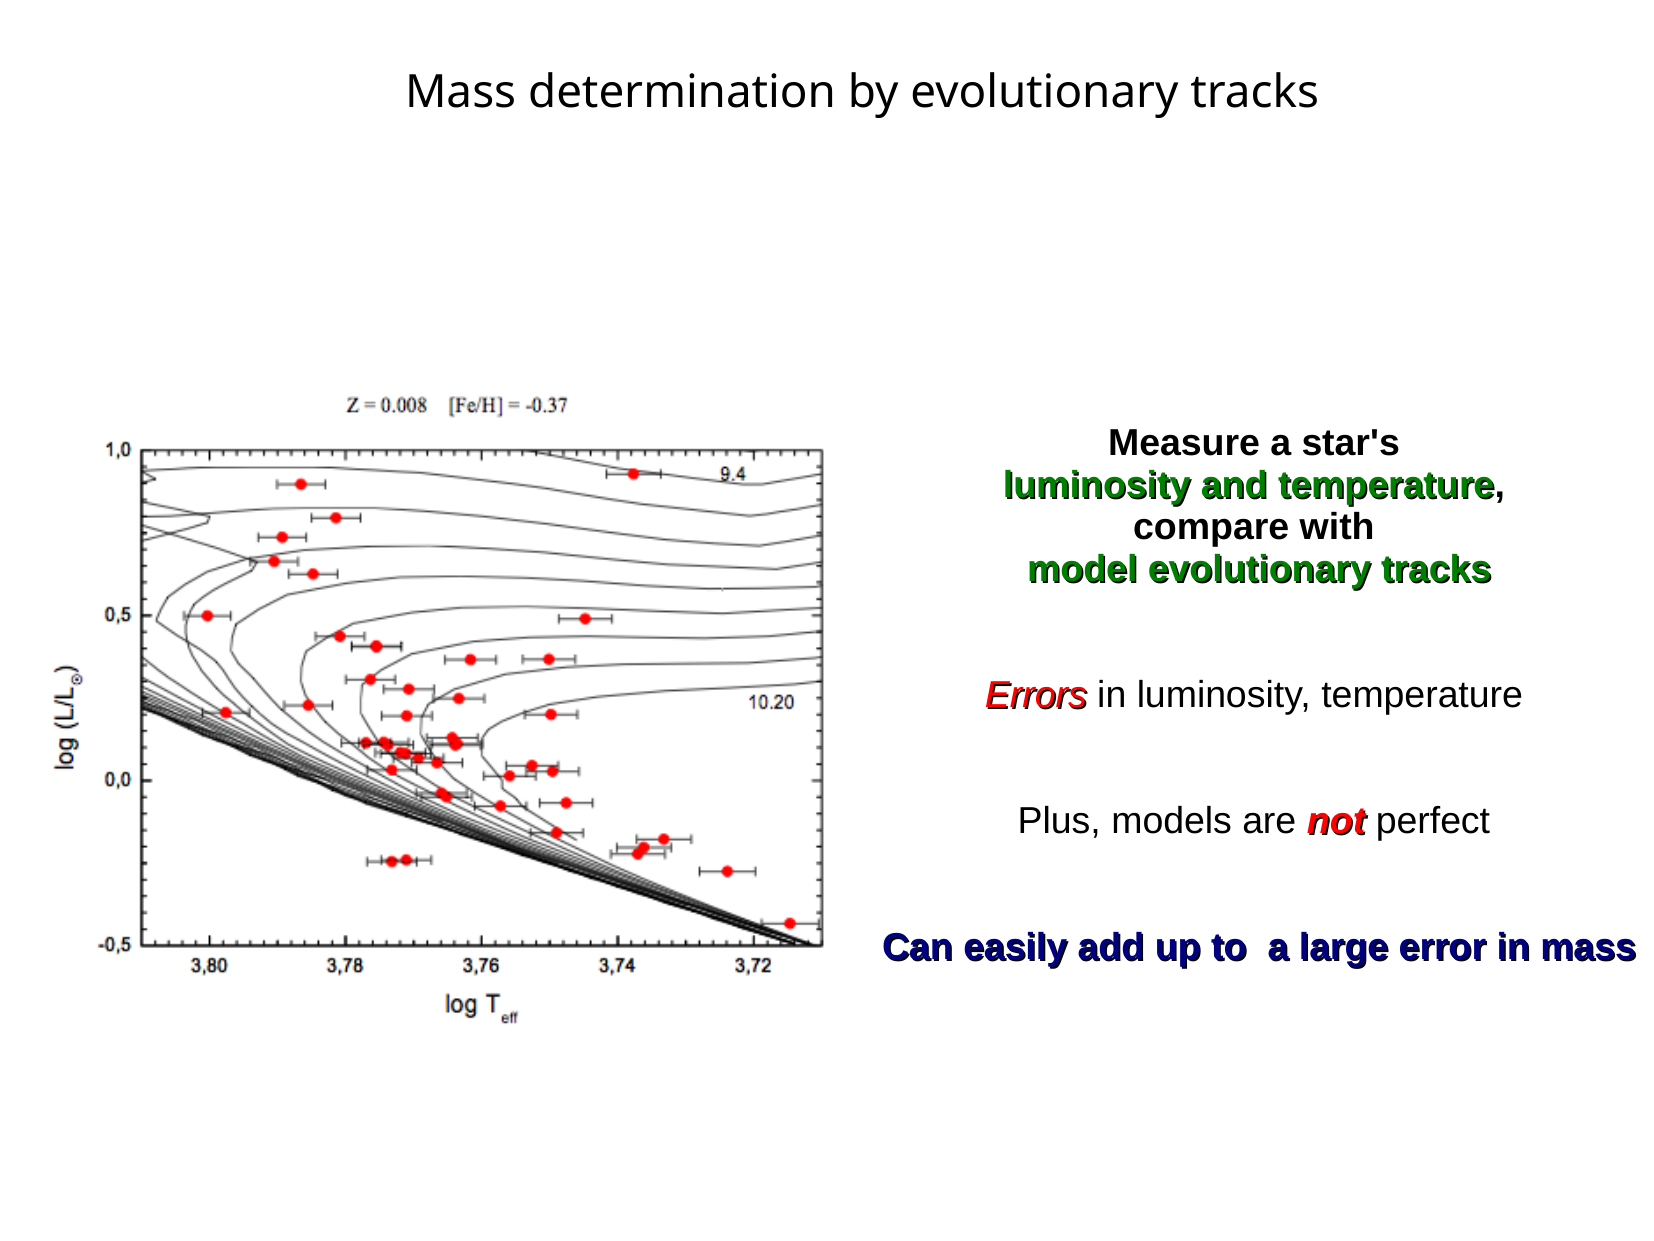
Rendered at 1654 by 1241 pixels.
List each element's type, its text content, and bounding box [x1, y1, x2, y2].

picture [0, 374, 901, 1042]
text_box Measure a star's luminosity and temperature, compare with model evolutionary tracks Errors in luminosity, temperature Plus, models are not perfect Can easily add up to a large error in mass [865, 414, 1653, 976]
text_box Mass determination by evolutionary tracks [375, 51, 1350, 130]
